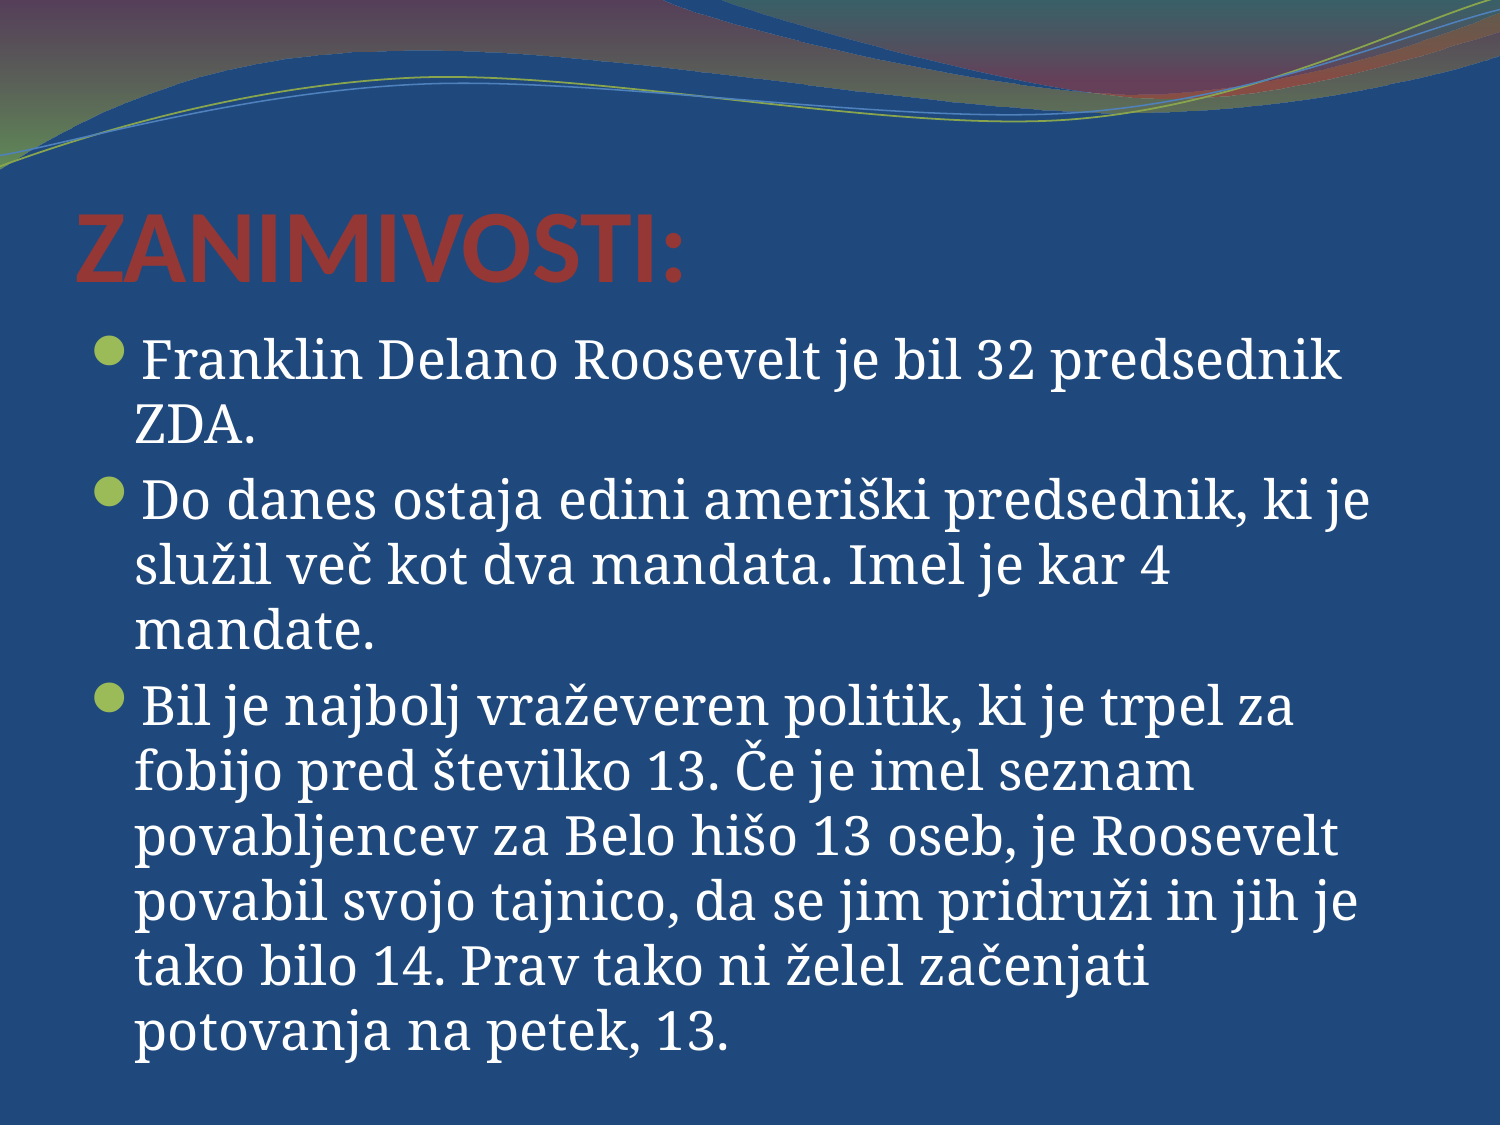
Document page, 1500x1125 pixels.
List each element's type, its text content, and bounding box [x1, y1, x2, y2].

title ZANIMIVOSTI: [75, 115, 1425, 304]
list Franklin Delano Roosevelt je bil 32 predsednik ZDA. Do danes ostaja edini ameriški predsednik, ki je služil več kot dva mandata. Imel je kar 4 mandate. Bil je najbolj vraževeren politik, ki je trpel za fobijo pred številko 13. Če je imel seznam povabljencev za Belo hišo 13 oseb, je Roosevelt povabil svojo tajnico, da se jim pridruži in jih je tako bilo 14. Prav tako ni želel začenjati potovanja na petek, 13. [75, 317, 1425, 1038]
